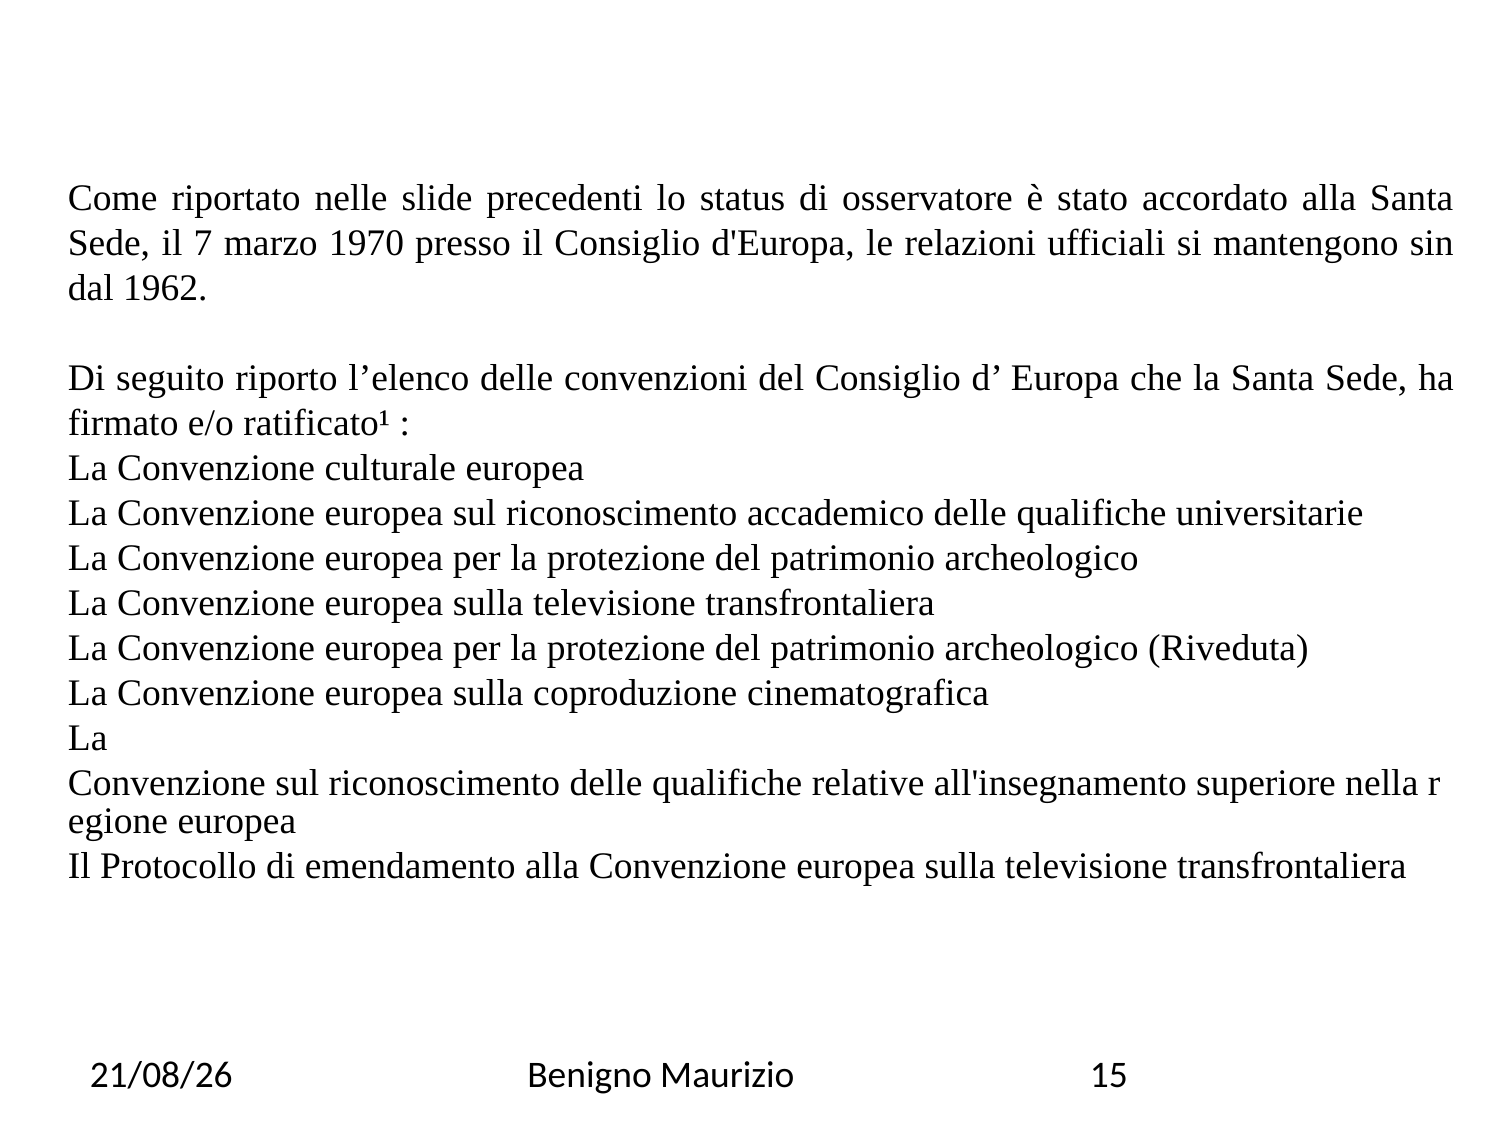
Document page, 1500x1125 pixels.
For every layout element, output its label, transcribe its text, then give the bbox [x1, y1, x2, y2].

footer Benigno Maurizio [512, 1042, 988, 1103]
slide_number 14/07/15 [75, 1042, 425, 1103]
text_box Come riportato nelle slide precedenti lo status di osservatore è stato accordato alla Santa Sede, il 7 marzo 1970 presso il Consiglio d'Europa, le relazioni ufficiali si mantengono sin dal 1962. Di seguito riporto l’elenco delle convenzioni del Consiglio d’ Europa che la Santa Sede, ha firmato e/o ratificato¹ : La Convenzione culturale europea La Convenzione europea sul riconoscimento accademico delle qualifiche universitarie La Convenzione europea per la protezione del patrimonio archeologico La Convenzione europea sulla televisione transfrontaliera La Convenzione europea per la protezione del patrimonio archeologico (Riveduta) La Convenzione europea sulla coproduzione cinematografica La Convenzione sul riconoscimento delle qualifiche relative all'insegnamento superiore nella regione europea Il Protocollo di emendamento alla Convenzione europea sulla televisione transfrontaliera [53, 30, 1471, 901]
slide_number <numero> [1074, 1042, 1425, 1103]
